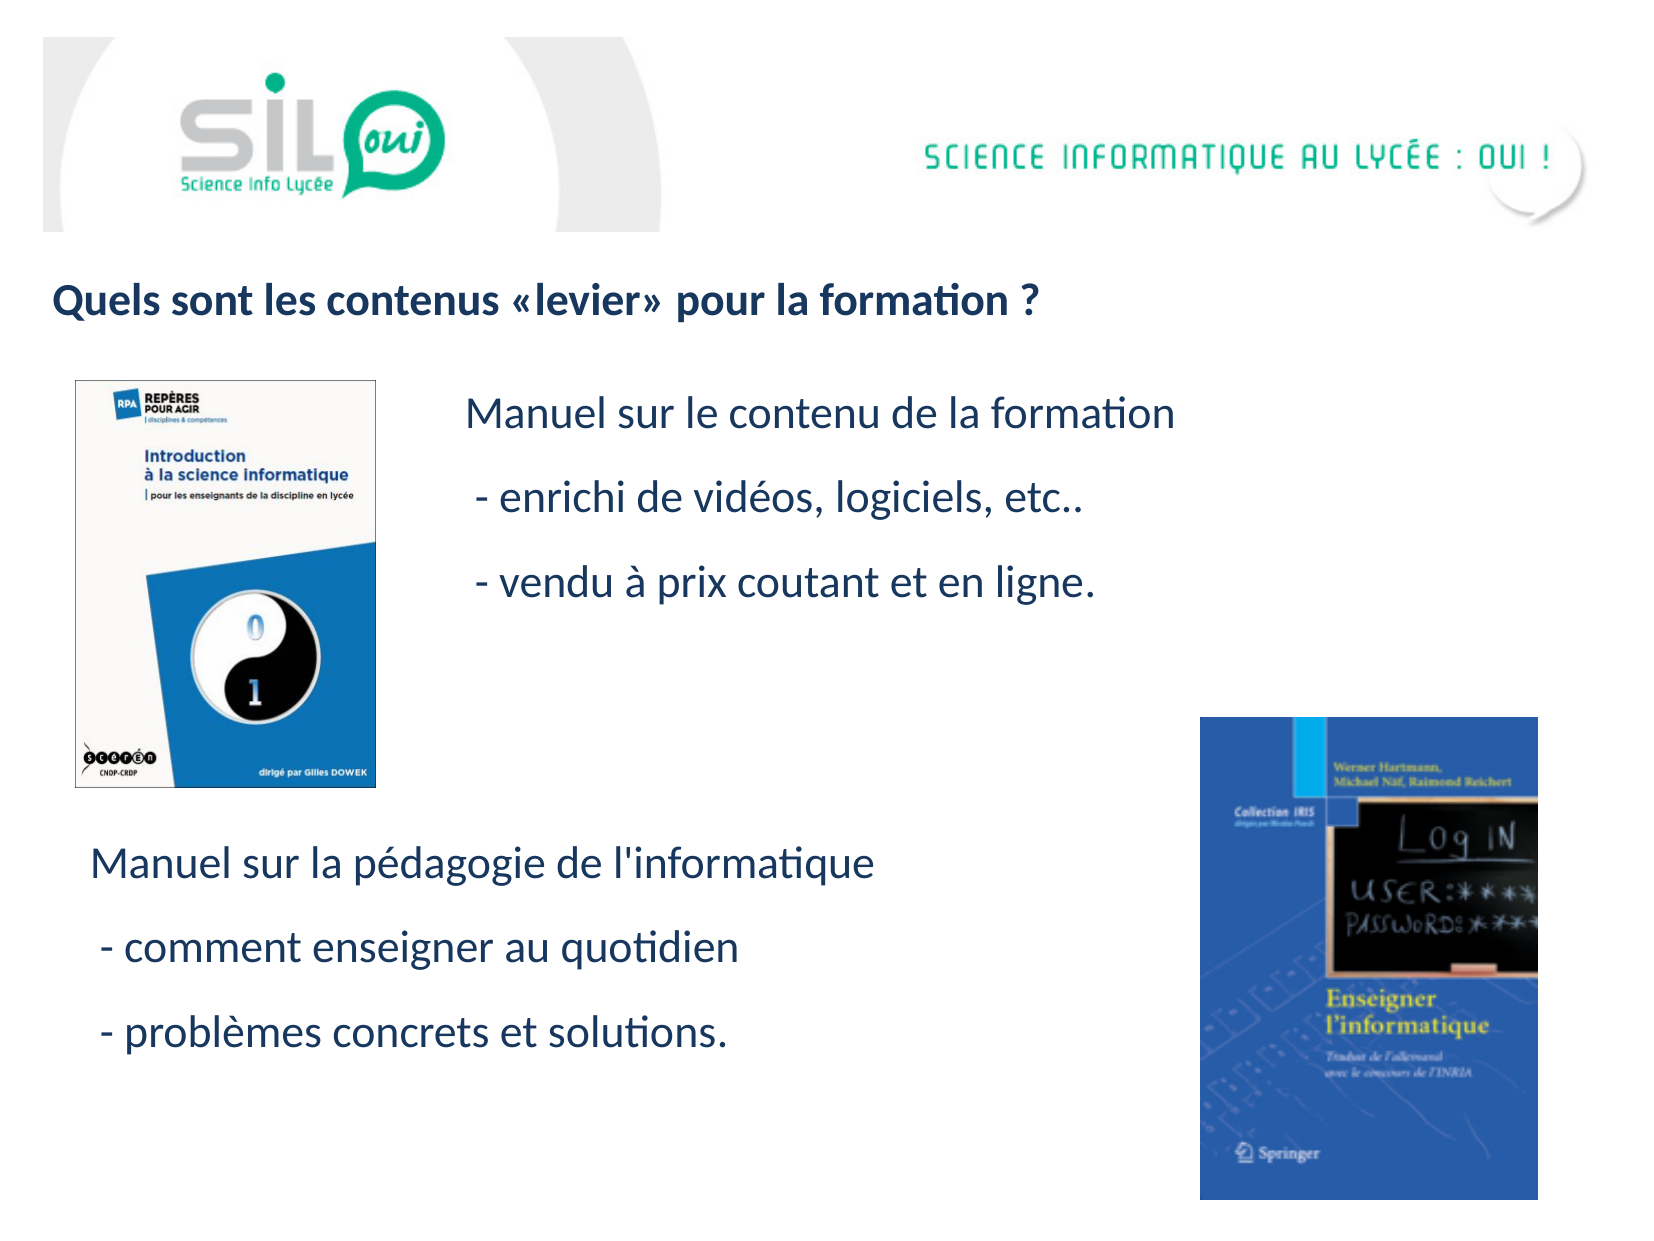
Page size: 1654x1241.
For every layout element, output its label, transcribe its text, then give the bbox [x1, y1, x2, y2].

picture [1200, 717, 1538, 1201]
picture [75, 380, 376, 788]
picture [43, 37, 1613, 232]
list Manuel sur le contenu de la formation - enrichi de vidéos, logiciels, etc.. - vendu à prix coutant et en ligne. [450, 375, 1538, 713]
list Manuel sur la pédagogie de l'informatique - comment enseigner au quotidien - problèmes concrets et solutions. [75, 825, 1163, 1163]
list Quels sont les contenus «levier» pour la formation ? [37, 262, 1538, 338]
